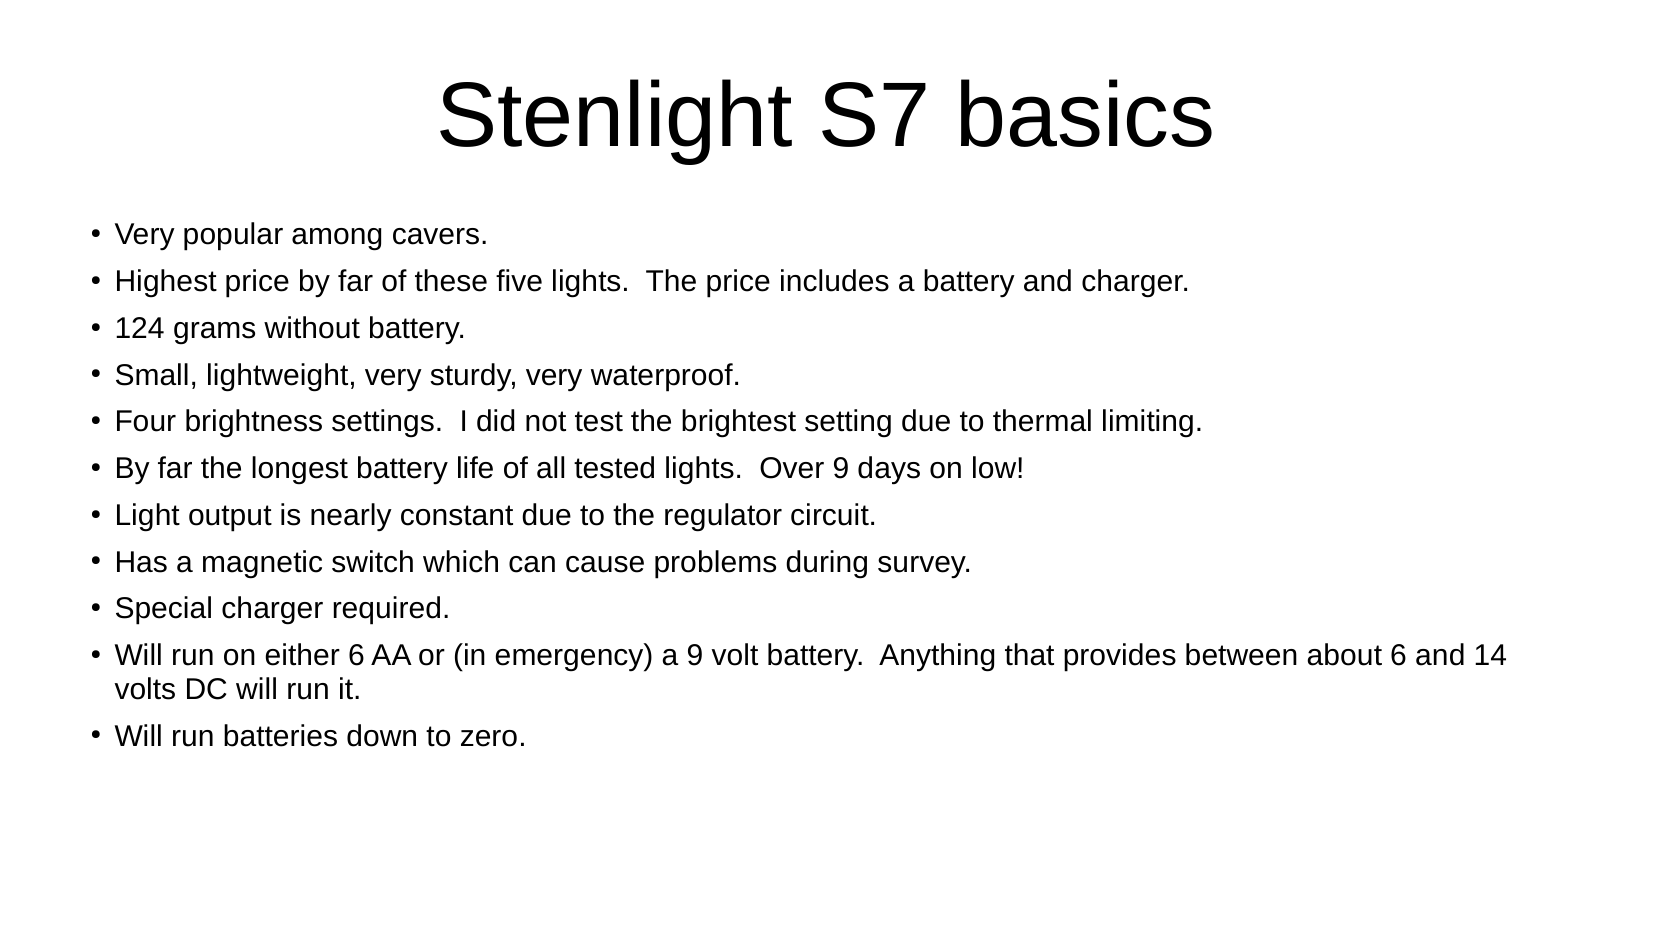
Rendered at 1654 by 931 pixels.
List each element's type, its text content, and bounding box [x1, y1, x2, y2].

list Very popular among cavers. Highest price by far of these five lights. The price includes a battery and charger. 124 grams without battery. Small, lightweight, very sturdy, very waterproof. Four brightness settings. I did not test the brightest setting due to thermal limiting. By far the longest battery life of all tested lights. Over 9 days on low! Light output is nearly constant due to the regulator circuit. Has a magnetic switch which can cause problems during survey. Special charger required. Will run on either 6 AA or (in emergency) a 9 volt battery. Anything that provides between about 6 and 14 volts DC will run it. Will run batteries down to zero. [82, 217, 1571, 758]
title Stenlight S7 basics [82, 37, 1571, 193]
